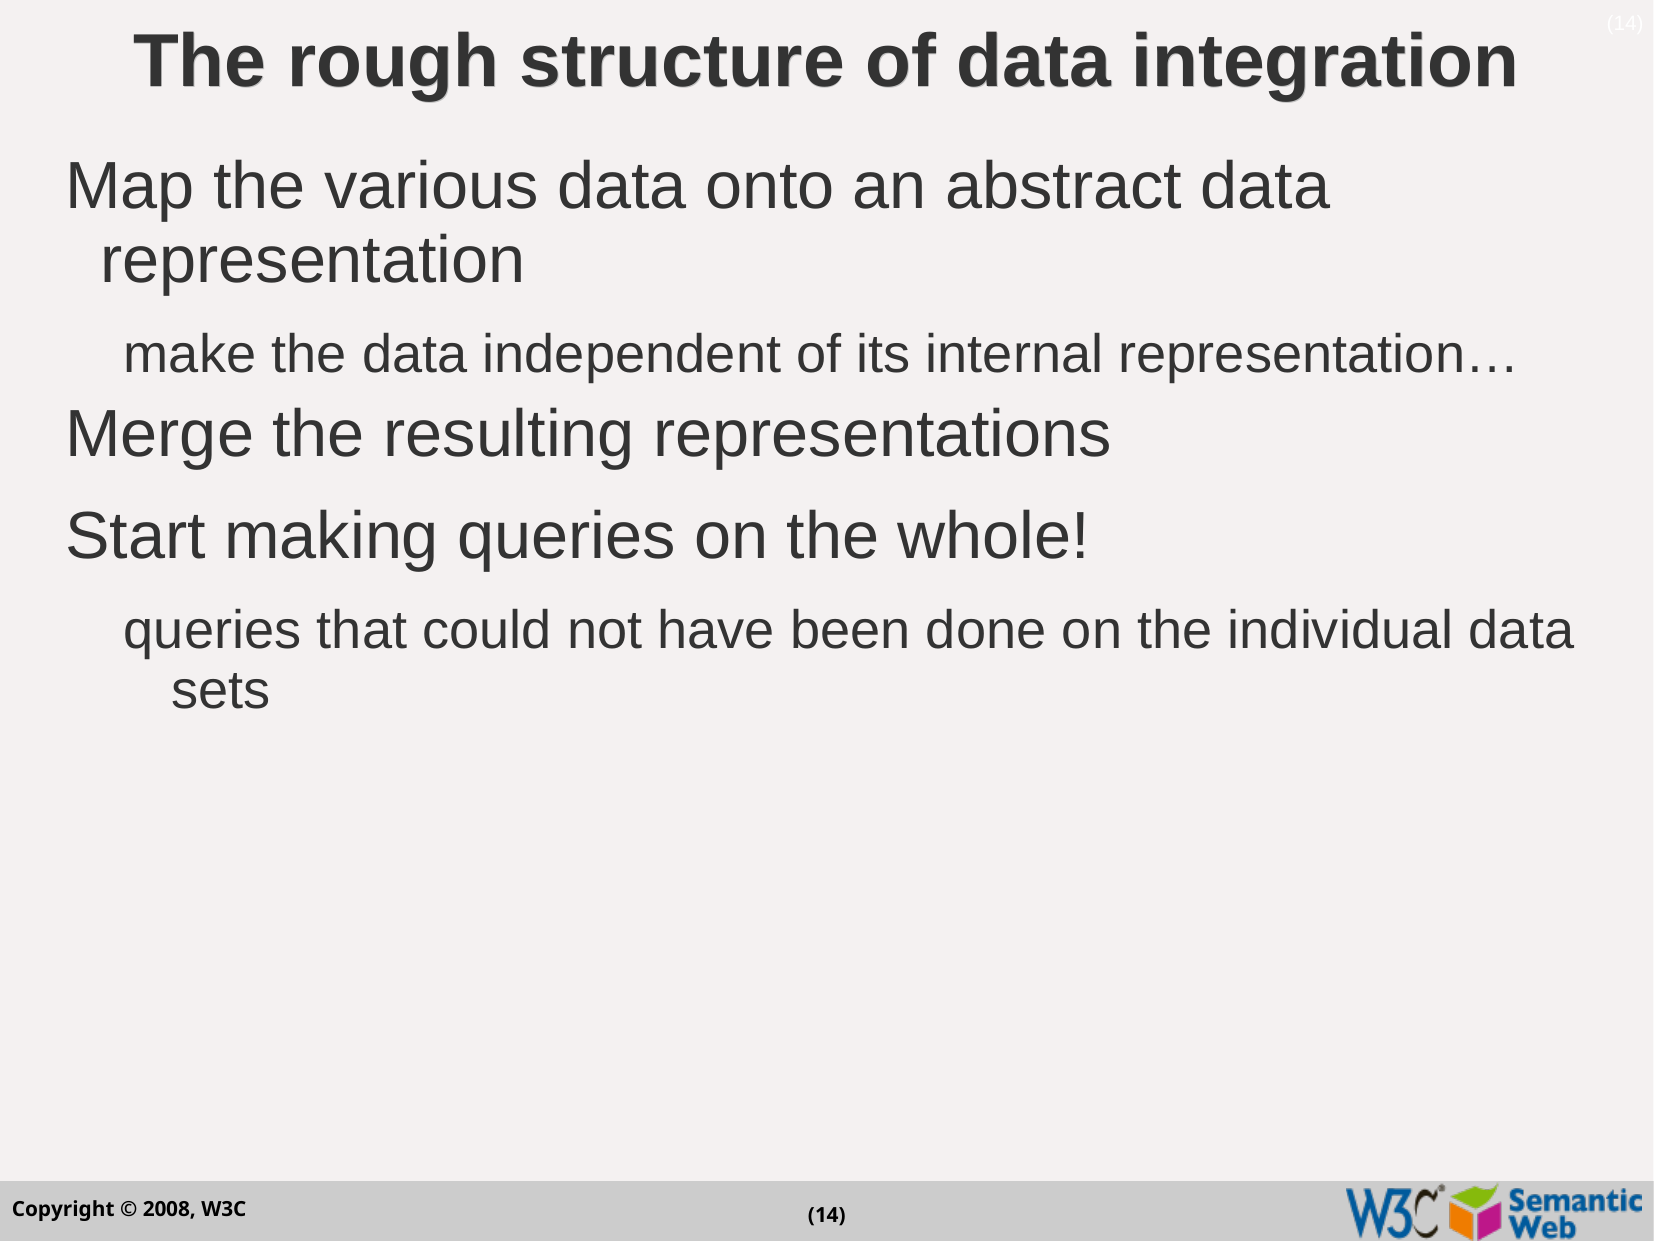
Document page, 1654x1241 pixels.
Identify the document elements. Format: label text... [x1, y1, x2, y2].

list Map the various data onto an abstract data representation make the data independent of its internal representation… Merge the resulting representations Start making queries on the whole! queries that could not have been done on the individual data sets [29, 147, 1624, 1134]
picture [1346, 1181, 1642, 1241]
title The rough structure of data integration [0, 0, 1654, 119]
